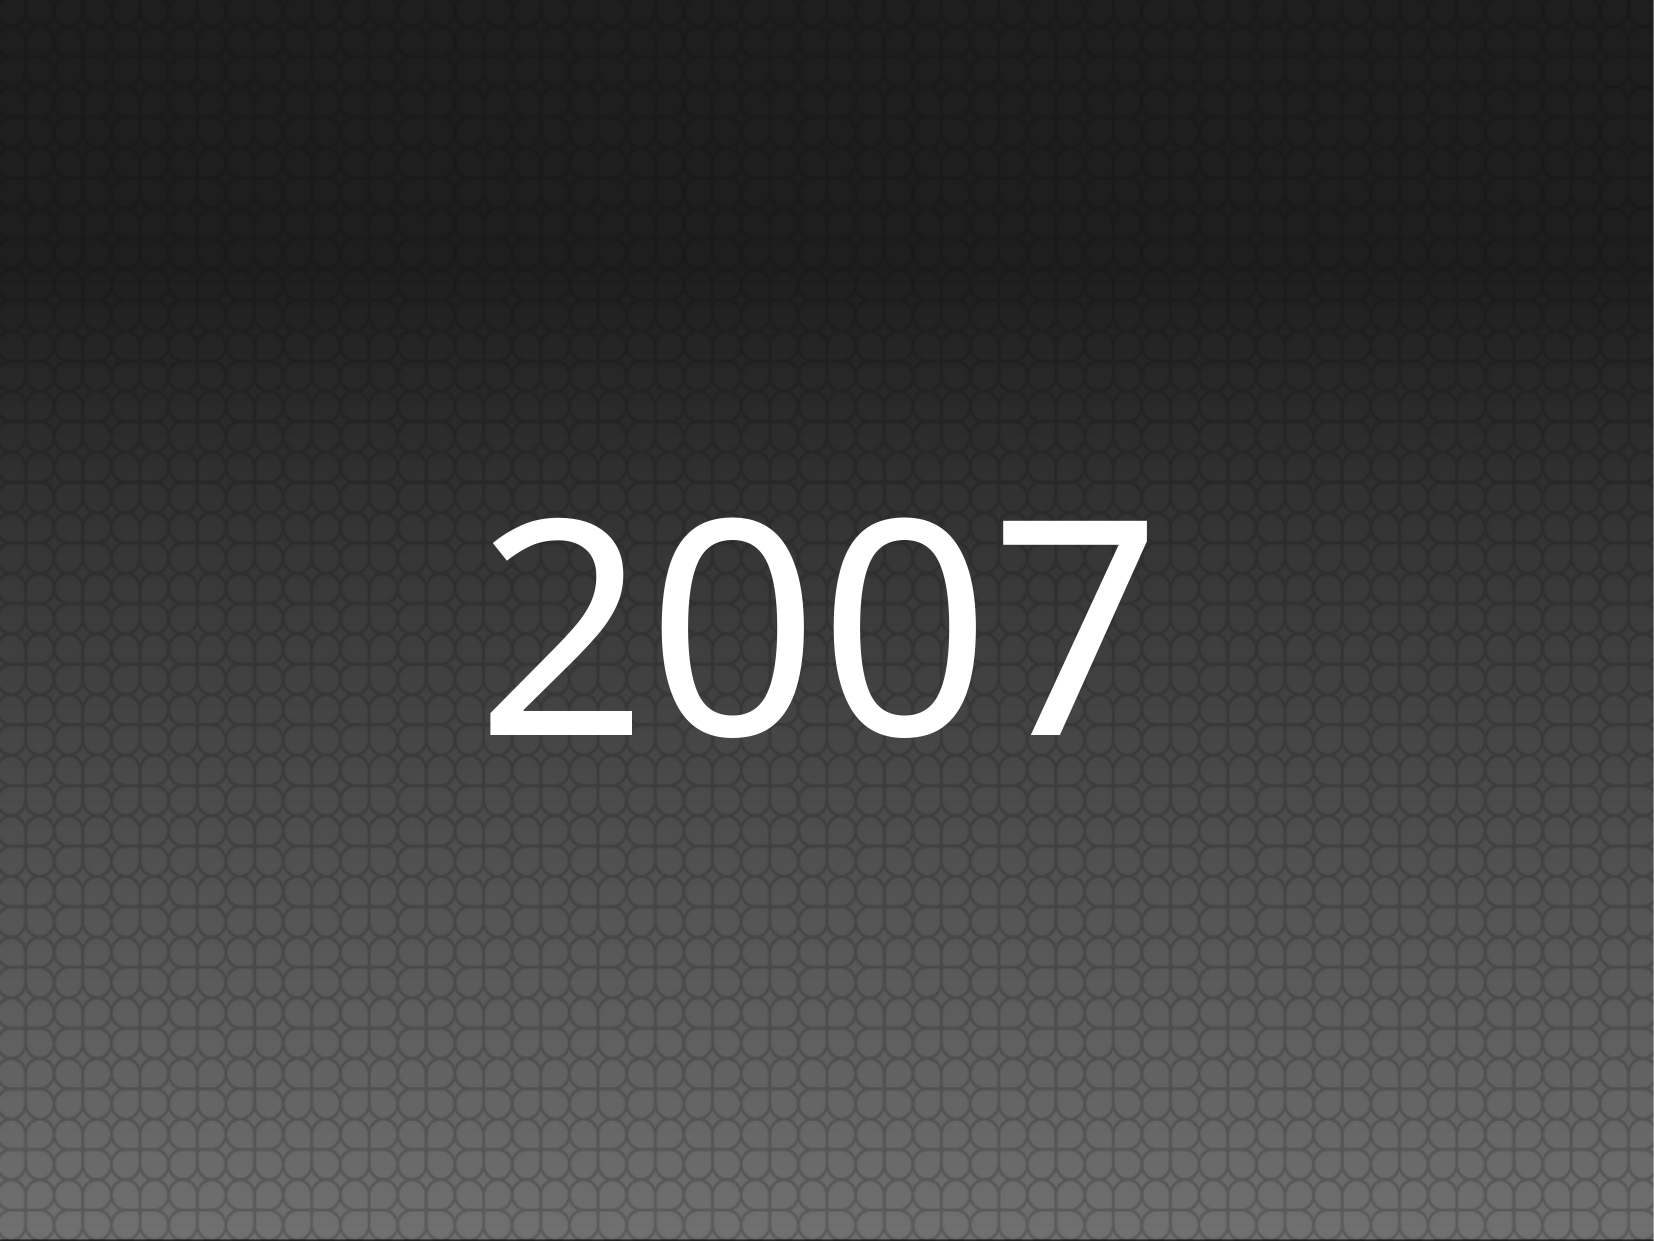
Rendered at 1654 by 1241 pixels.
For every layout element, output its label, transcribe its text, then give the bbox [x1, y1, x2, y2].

title 2007 [75, 451, 1564, 787]
picture [0, 0, 1654, 1241]
